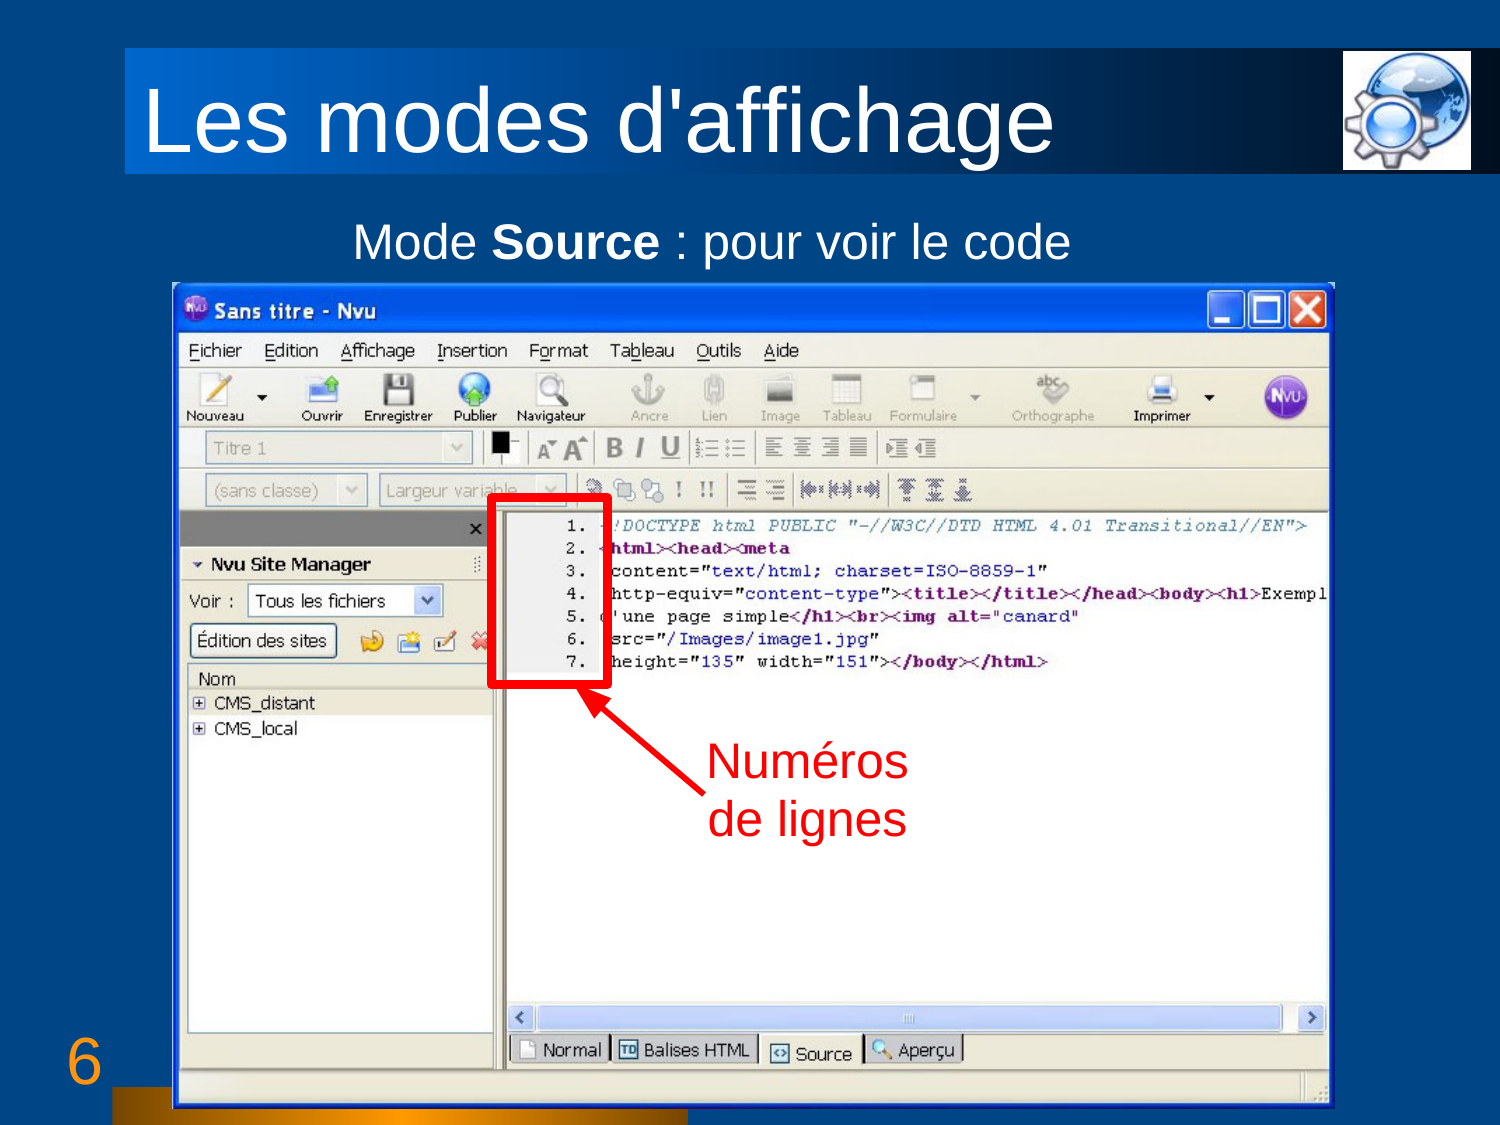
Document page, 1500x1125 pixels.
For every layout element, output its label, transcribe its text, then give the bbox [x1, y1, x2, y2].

text_box Numéros de lignes [706, 730, 909, 904]
text_box Mode Source : pour voir le code [337, 206, 1088, 278]
picture [172, 282, 1335, 1109]
title Les modes d'affichage [127, 27, 1500, 215]
